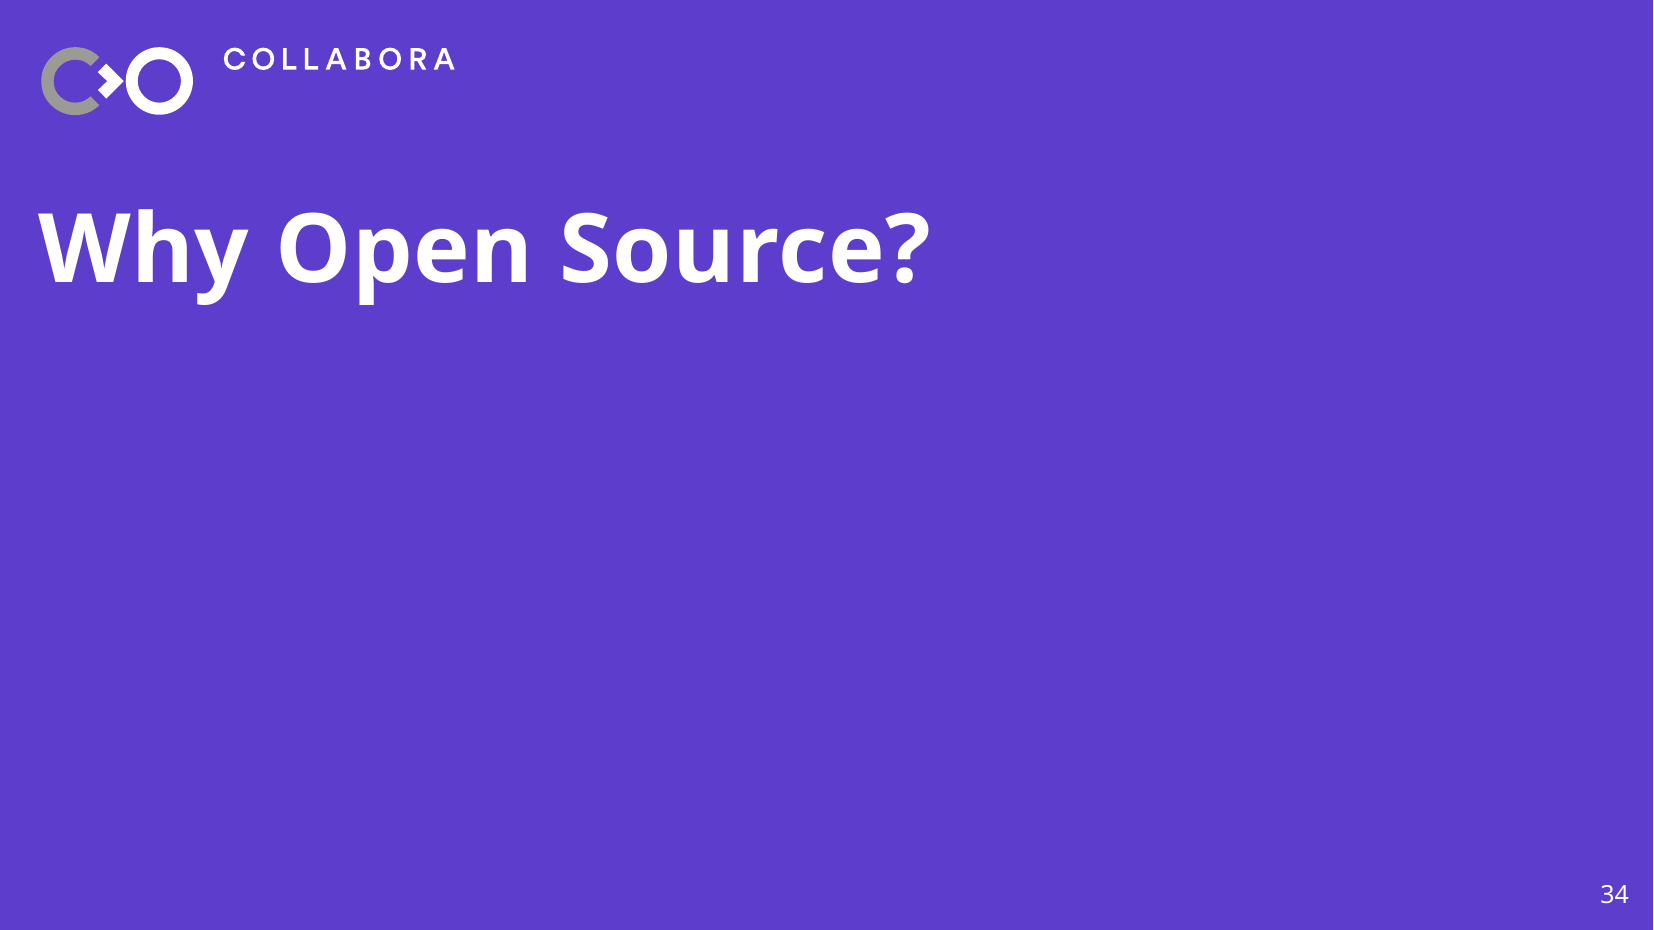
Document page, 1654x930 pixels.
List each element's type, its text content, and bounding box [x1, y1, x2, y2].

title Why Open Source? [38, 186, 1614, 243]
